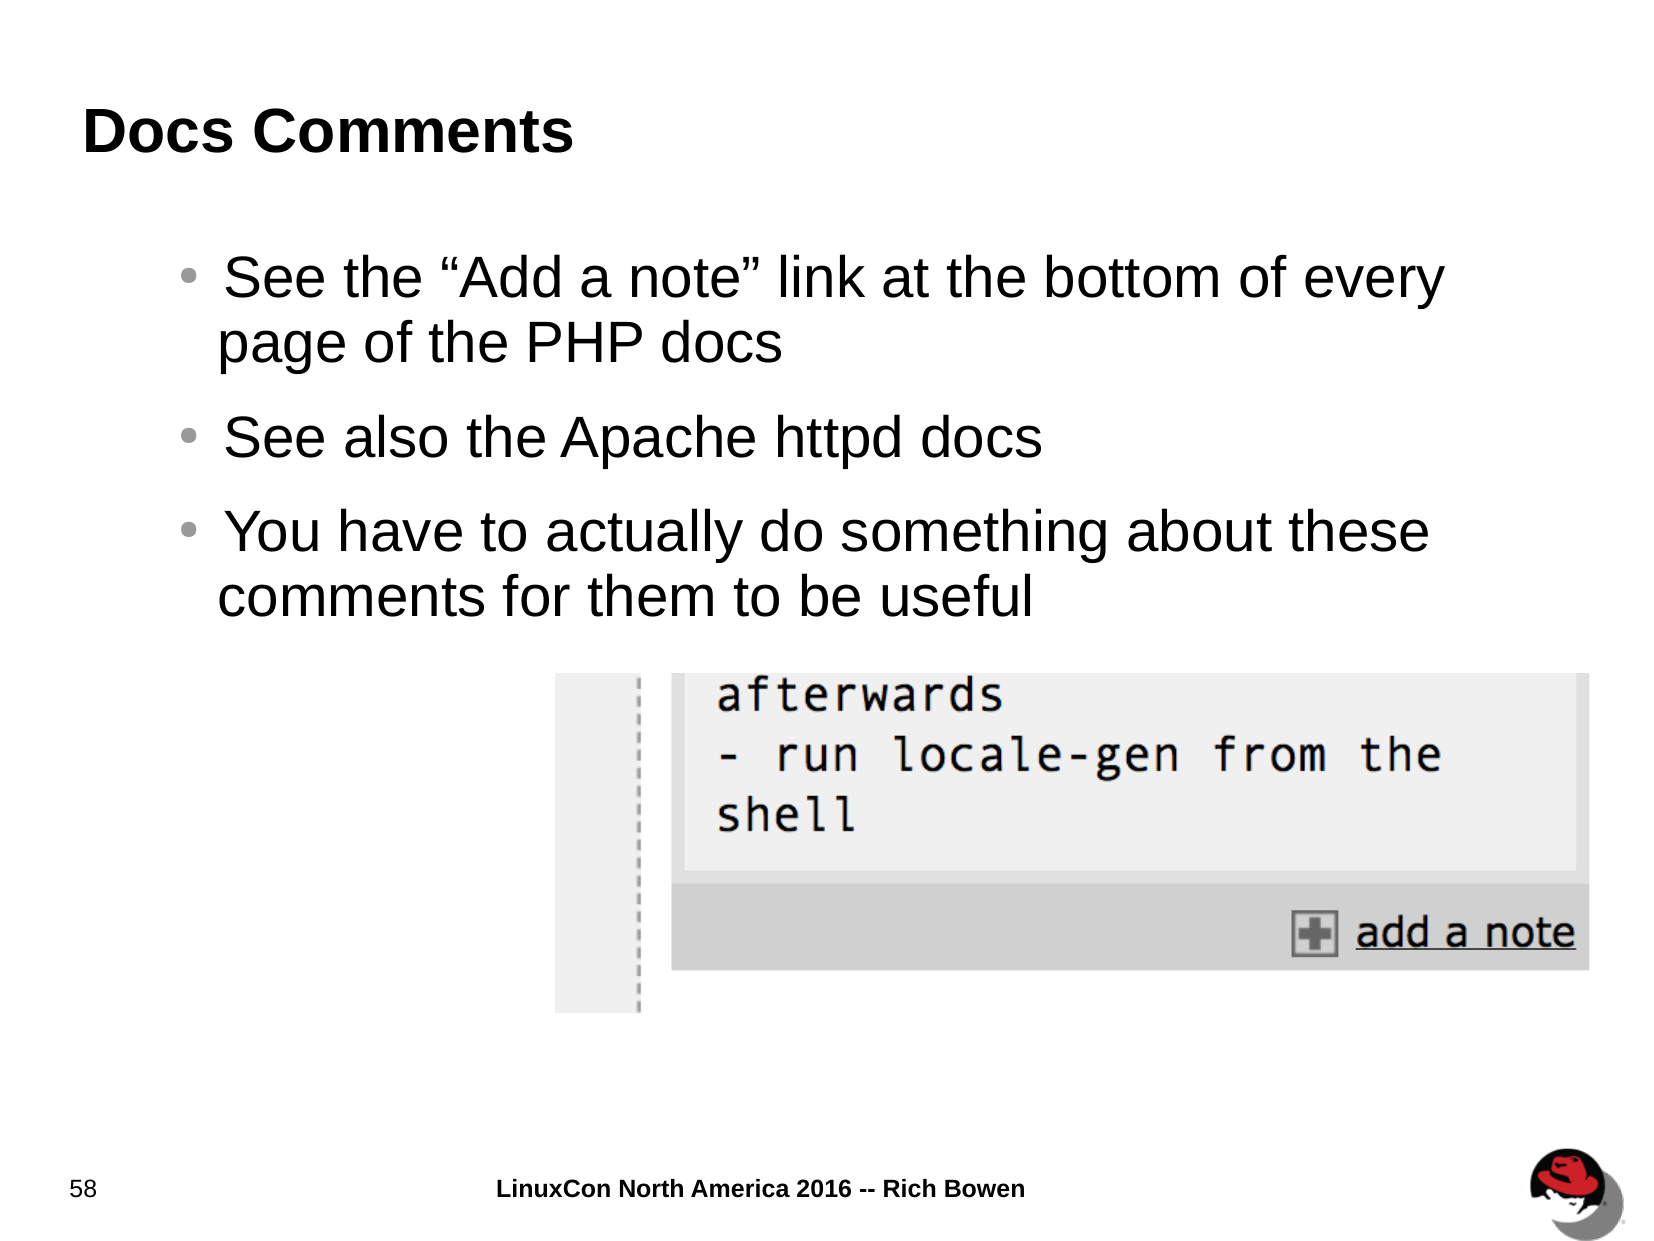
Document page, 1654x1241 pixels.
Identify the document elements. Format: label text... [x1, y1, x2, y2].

list See the “Add a note” link at the bottom of every page of the PHP docs See also the Apache httpd docs You have to actually do something about these comments for them to be useful [86, 244, 1576, 1039]
title Docs Comments [82, 37, 1571, 226]
picture [555, 673, 1607, 1013]
picture [1529, 1146, 1613, 1224]
